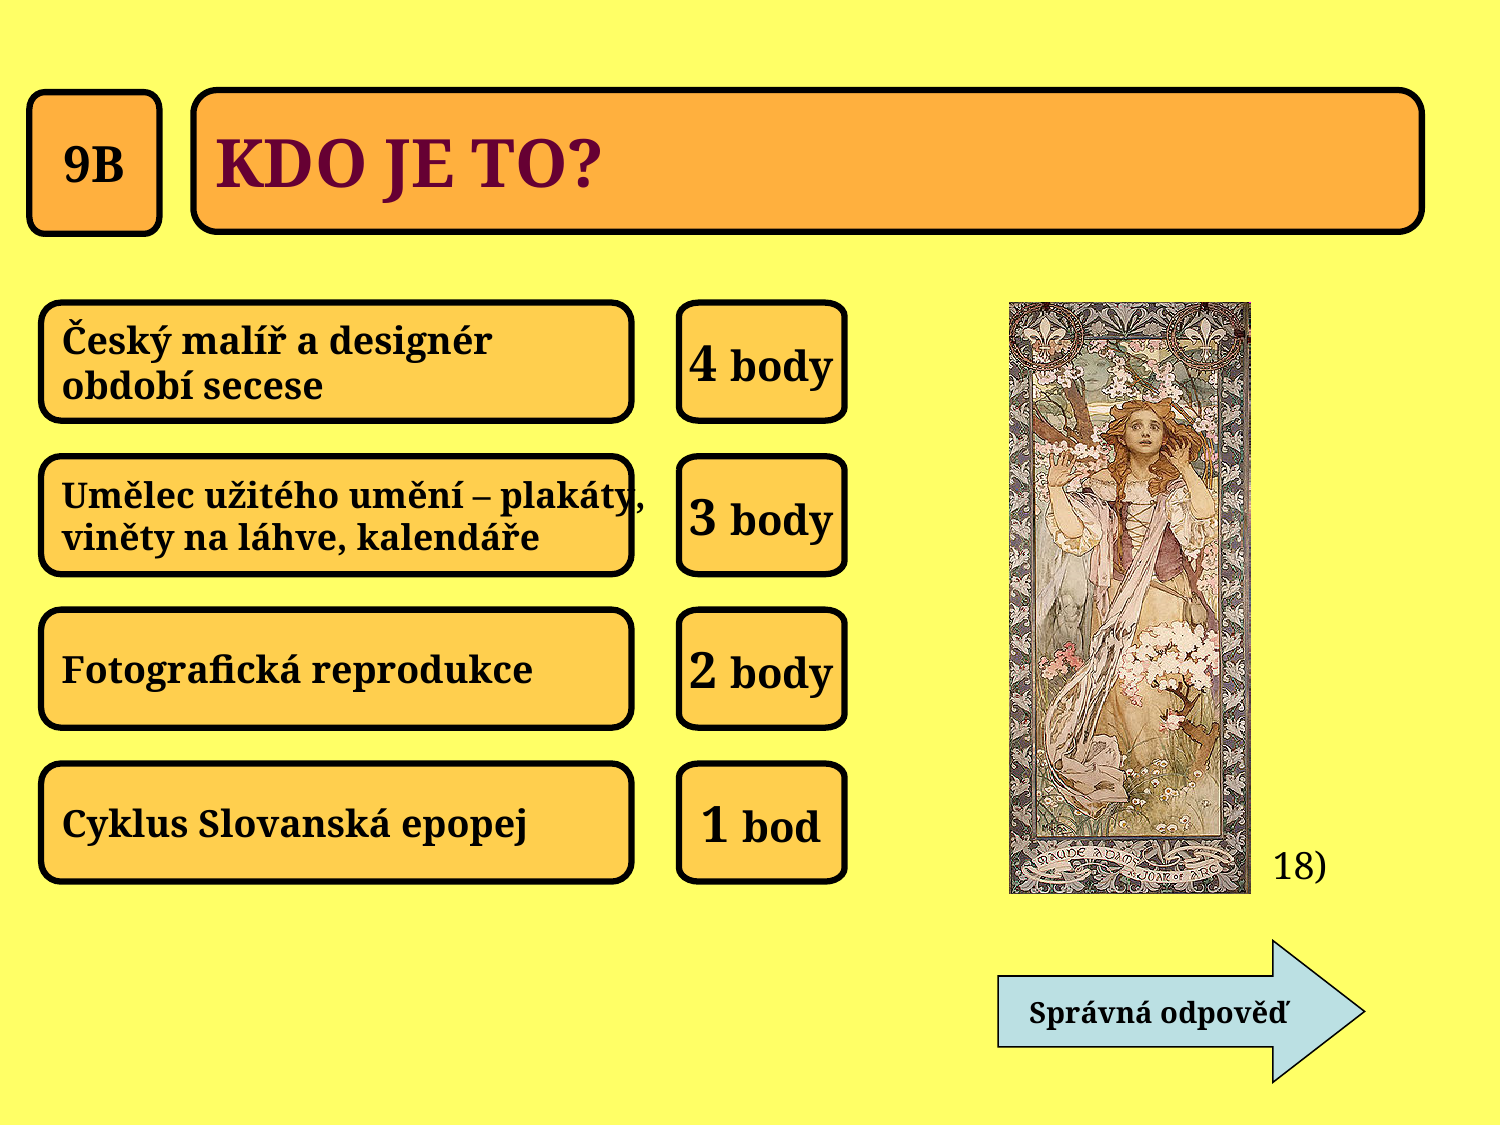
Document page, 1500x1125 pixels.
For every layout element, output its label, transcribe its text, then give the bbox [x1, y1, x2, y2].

picture [1009, 302, 1251, 894]
text_box Fotografická reprodukce [41, 609, 632, 728]
text_box Cyklus Slovanská epopej [41, 763, 632, 882]
text_box 4 body [191, 87, 1425, 234]
text_box 1 bod [678, 763, 845, 882]
text_box 4 body [38, 300, 634, 423]
text_box Správná odpověď [998, 940, 1365, 1083]
text_box 4 body [38, 454, 634, 577]
text_box 4 body [678, 302, 845, 421]
text_box 18) [1257, 834, 1382, 895]
text_box Český malíř a designér období secese [41, 302, 632, 421]
text_box 4 body [38, 607, 634, 730]
text_box 4 body [38, 761, 634, 884]
text_box KDO JE TO? [193, 90, 1422, 232]
text_box 4 body [27, 89, 162, 236]
text_box 3 body [678, 456, 845, 575]
text_box Umělec užitého umění – plakáty, viněty na láhve, kalendáře [41, 456, 632, 575]
text_box 9B [29, 92, 160, 234]
text_box 2 body [678, 609, 845, 728]
